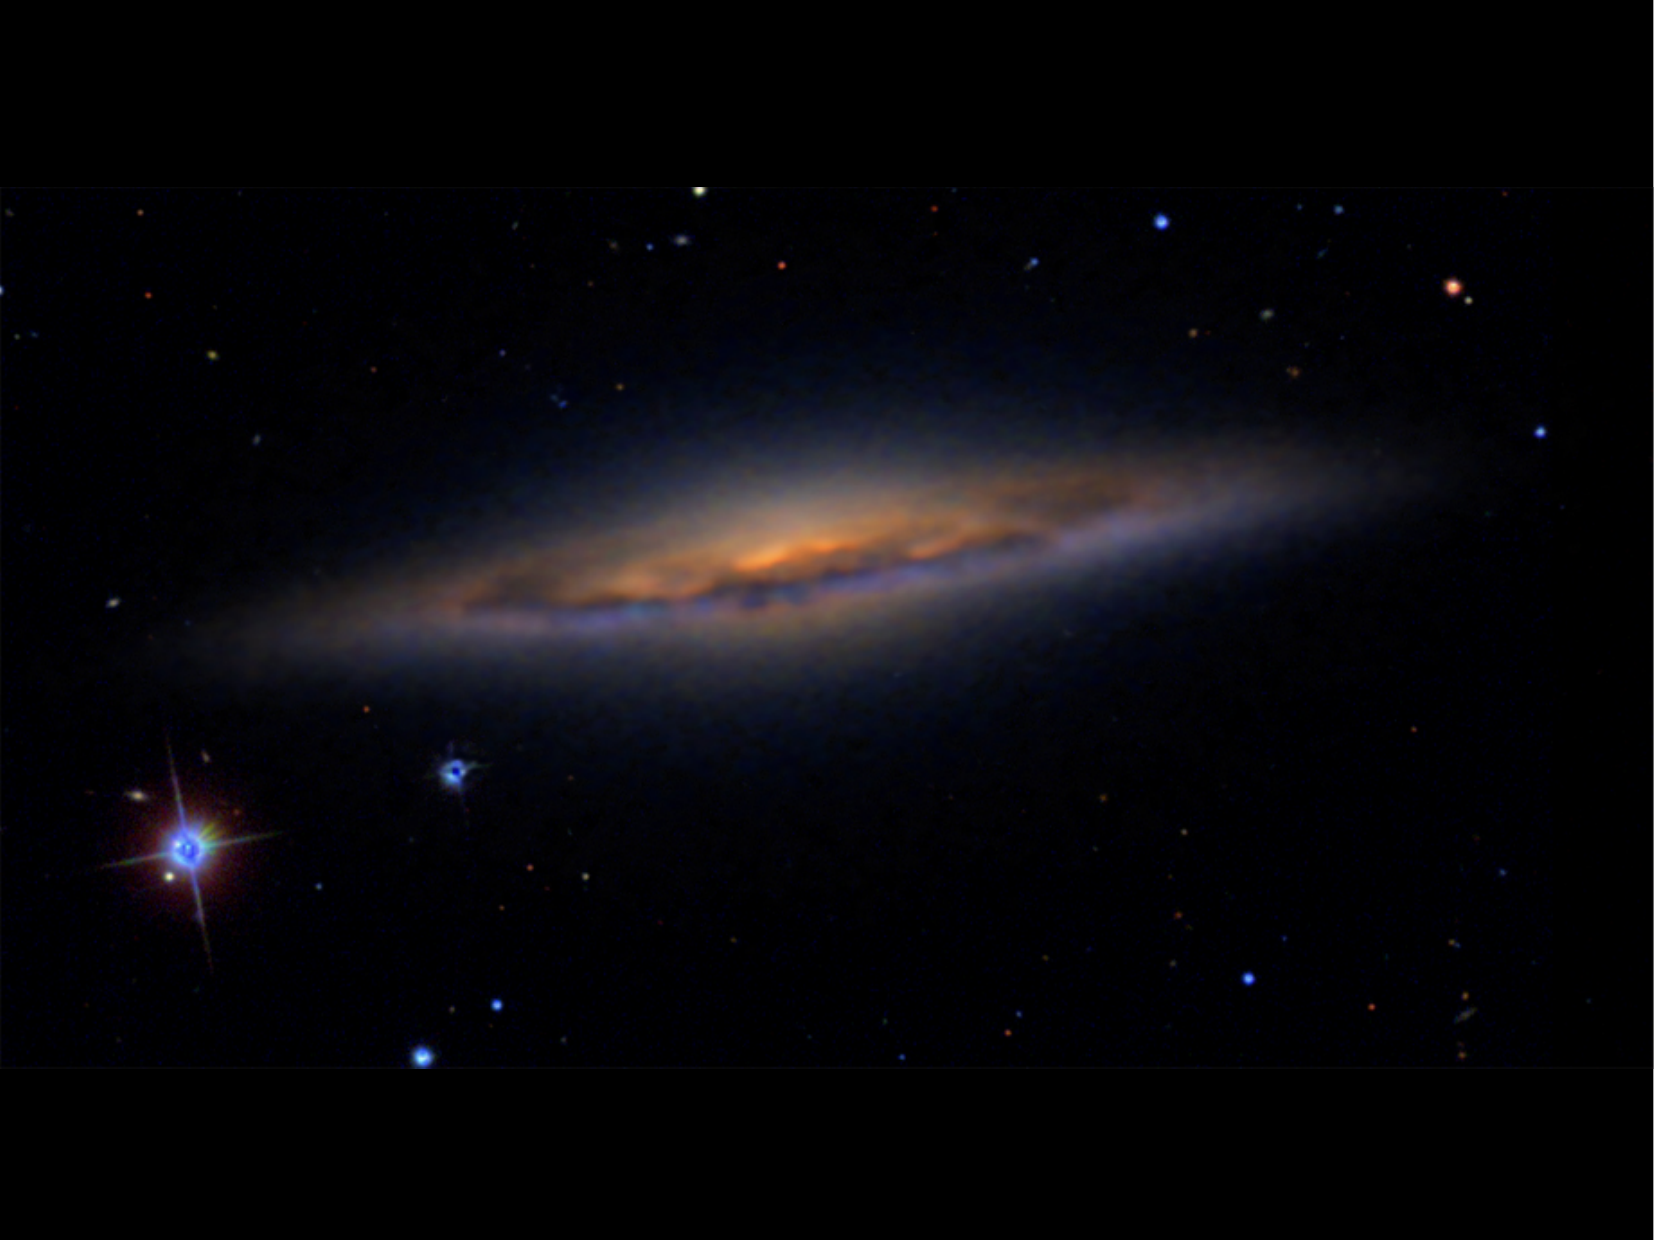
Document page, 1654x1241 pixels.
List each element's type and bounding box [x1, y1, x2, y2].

picture [0, 187, 1654, 1069]
